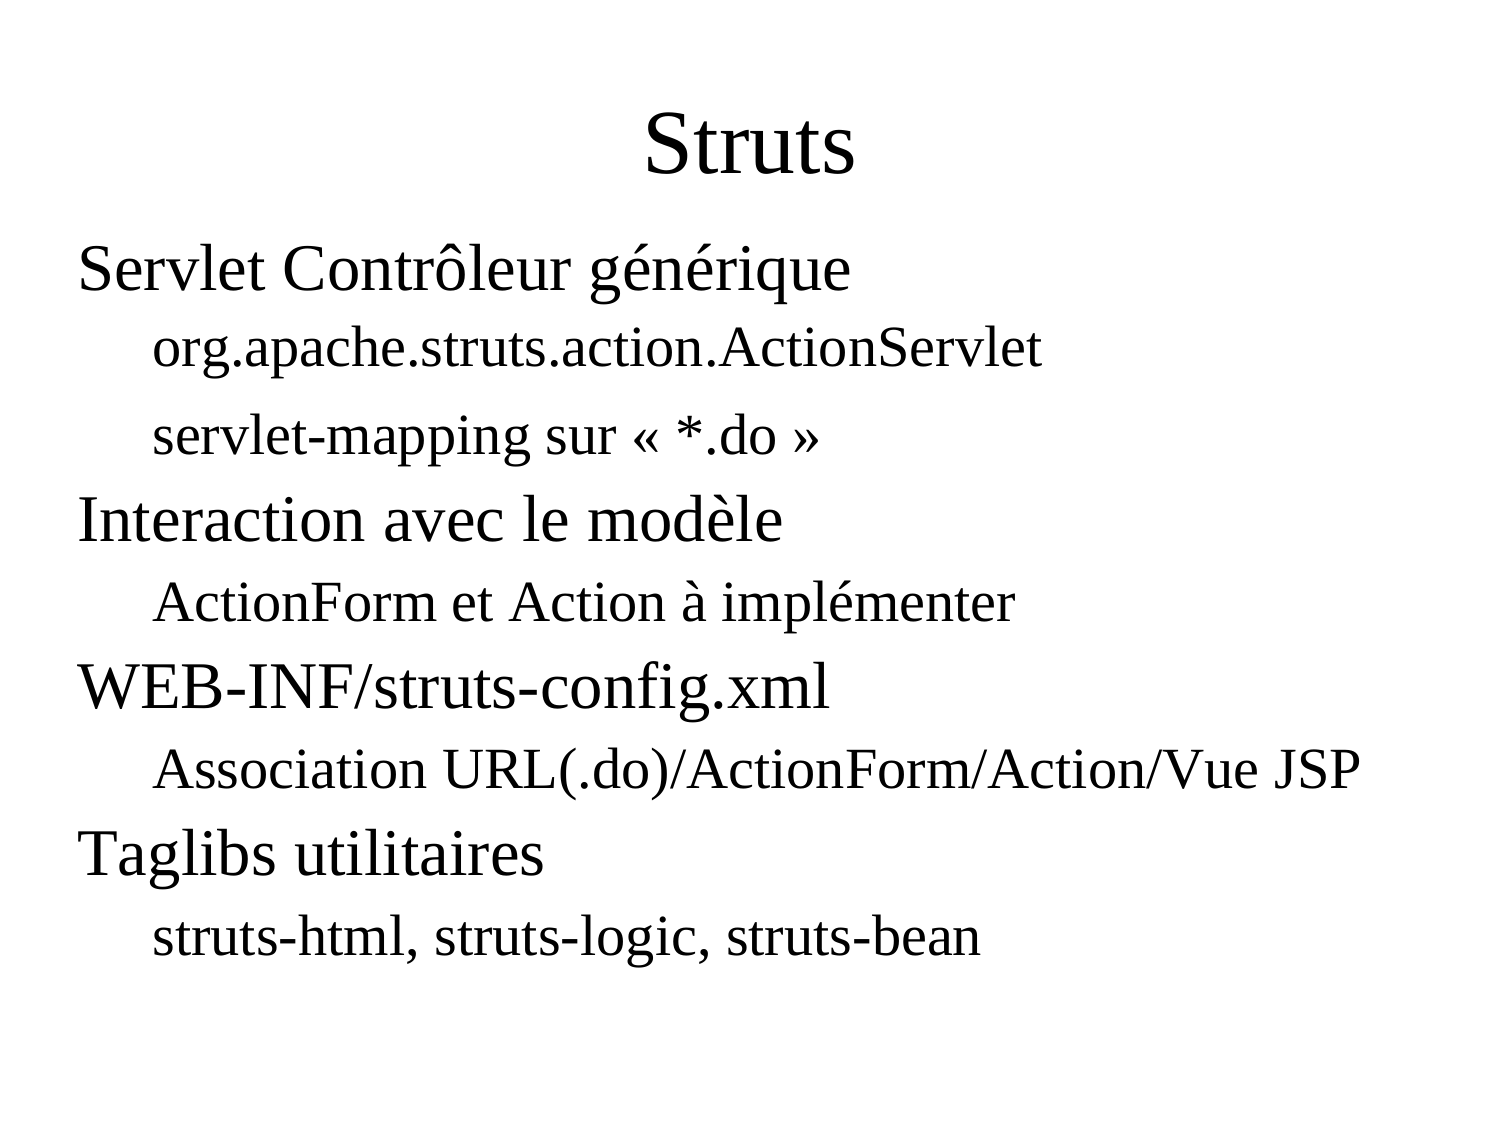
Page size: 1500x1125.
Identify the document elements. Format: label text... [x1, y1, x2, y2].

list Servlet Contrôleur générique org.apache.struts.action.ActionServlet servlet-mapping sur « *.do » Interaction avec le modèle ActionForm et Action à implémenter WEB-INF/struts-config.xml Association URL(.do)/ActionForm/Action/Vue JSP Taglibs utilitaires struts-html, struts-logic, struts-bean [62, 224, 1438, 1125]
title Struts [112, 50, 1388, 224]
